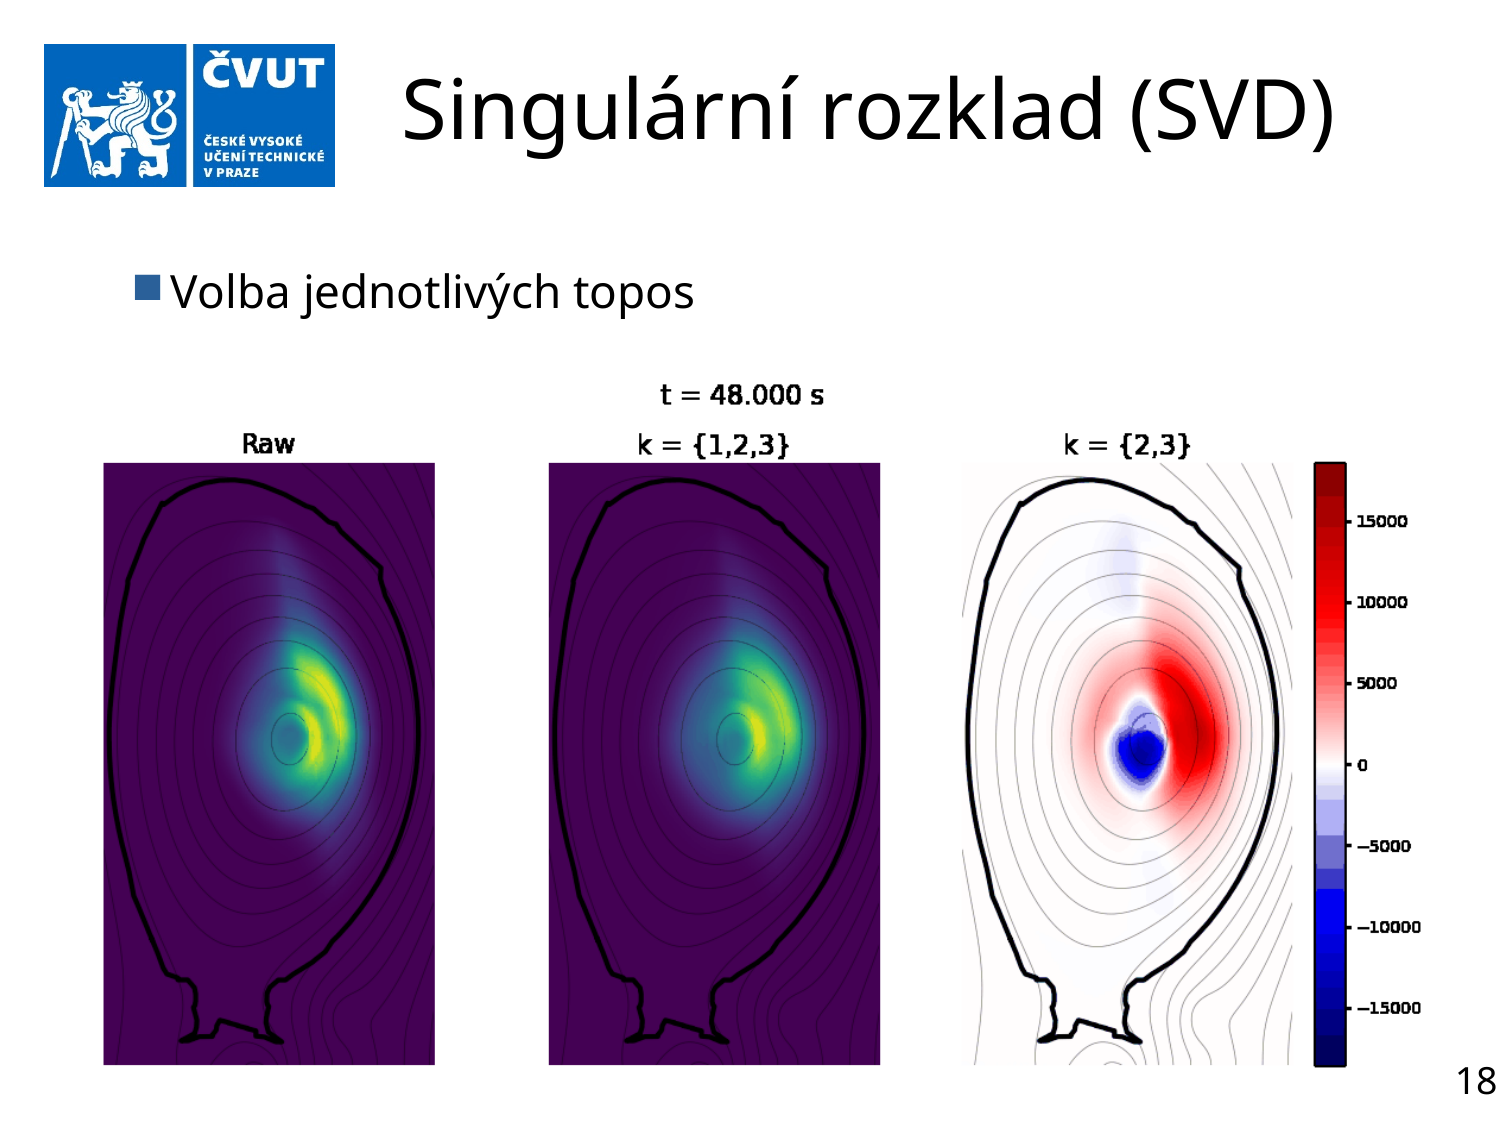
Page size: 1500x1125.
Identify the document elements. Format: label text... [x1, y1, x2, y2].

text_box Volba jednotlivých topos [120, 254, 1126, 428]
title Singulární rozklad (SVD) [386, 60, 1486, 256]
text_box <number> [1440, 1050, 1500, 1125]
picture [30, 369, 1455, 1083]
picture [44, 44, 335, 187]
